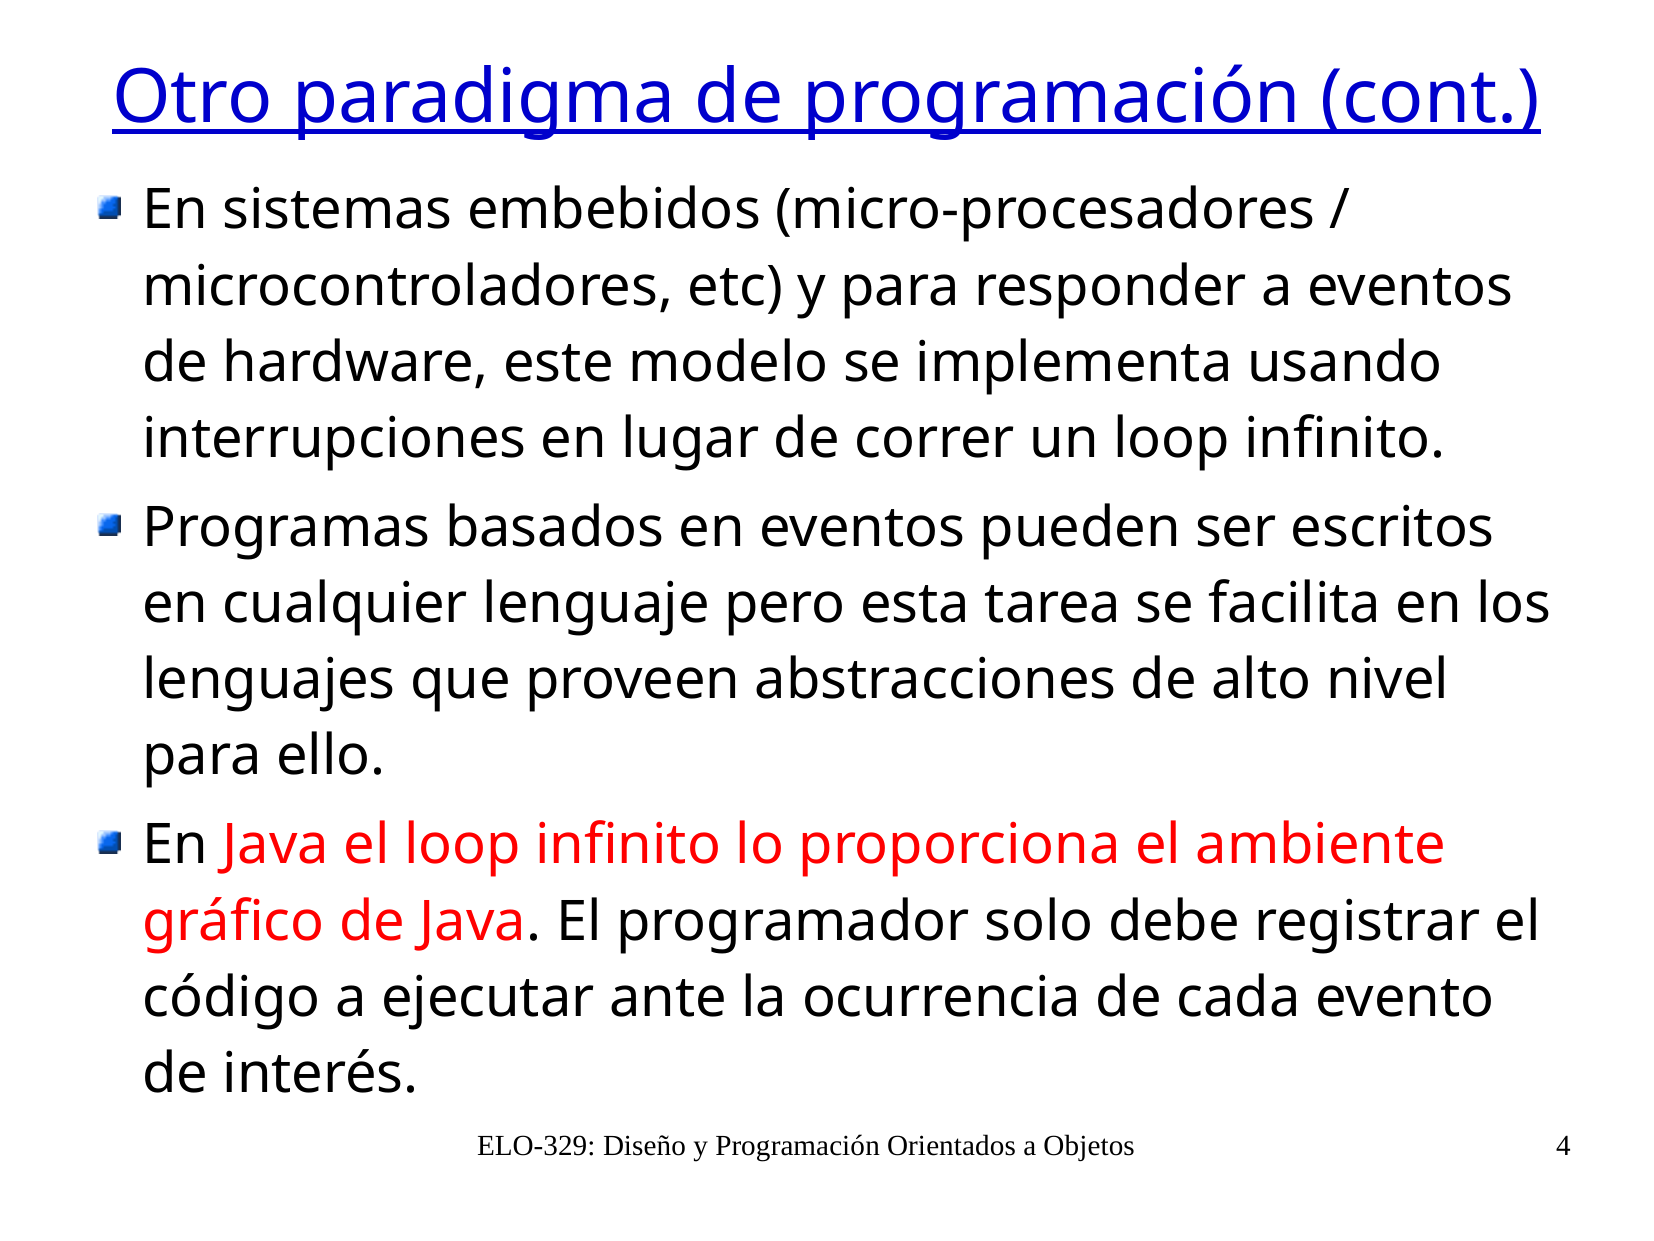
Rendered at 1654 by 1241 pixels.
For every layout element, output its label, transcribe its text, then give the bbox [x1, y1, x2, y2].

list En sistemas embebidos (micro-procesadores / microcontroladores, etc) y para responder a eventos de hardware, este modelo se implementa usando interrupciones en lugar de correr un loop infinito. Programas basados en eventos pueden ser escritos en cualquier lenguaje pero esta tarea se facilita en los lenguajes que proveen abstracciones de alto nivel para ello. En Java el loop infinito lo proporciona el ambiente gráfico de Java. El programador solo debe registrar el código a ejecutar ante la ocurrencia de cada evento de interés. [82, 169, 1571, 1126]
title Otro paradigma de programación (cont.) [82, 43, 1571, 145]
